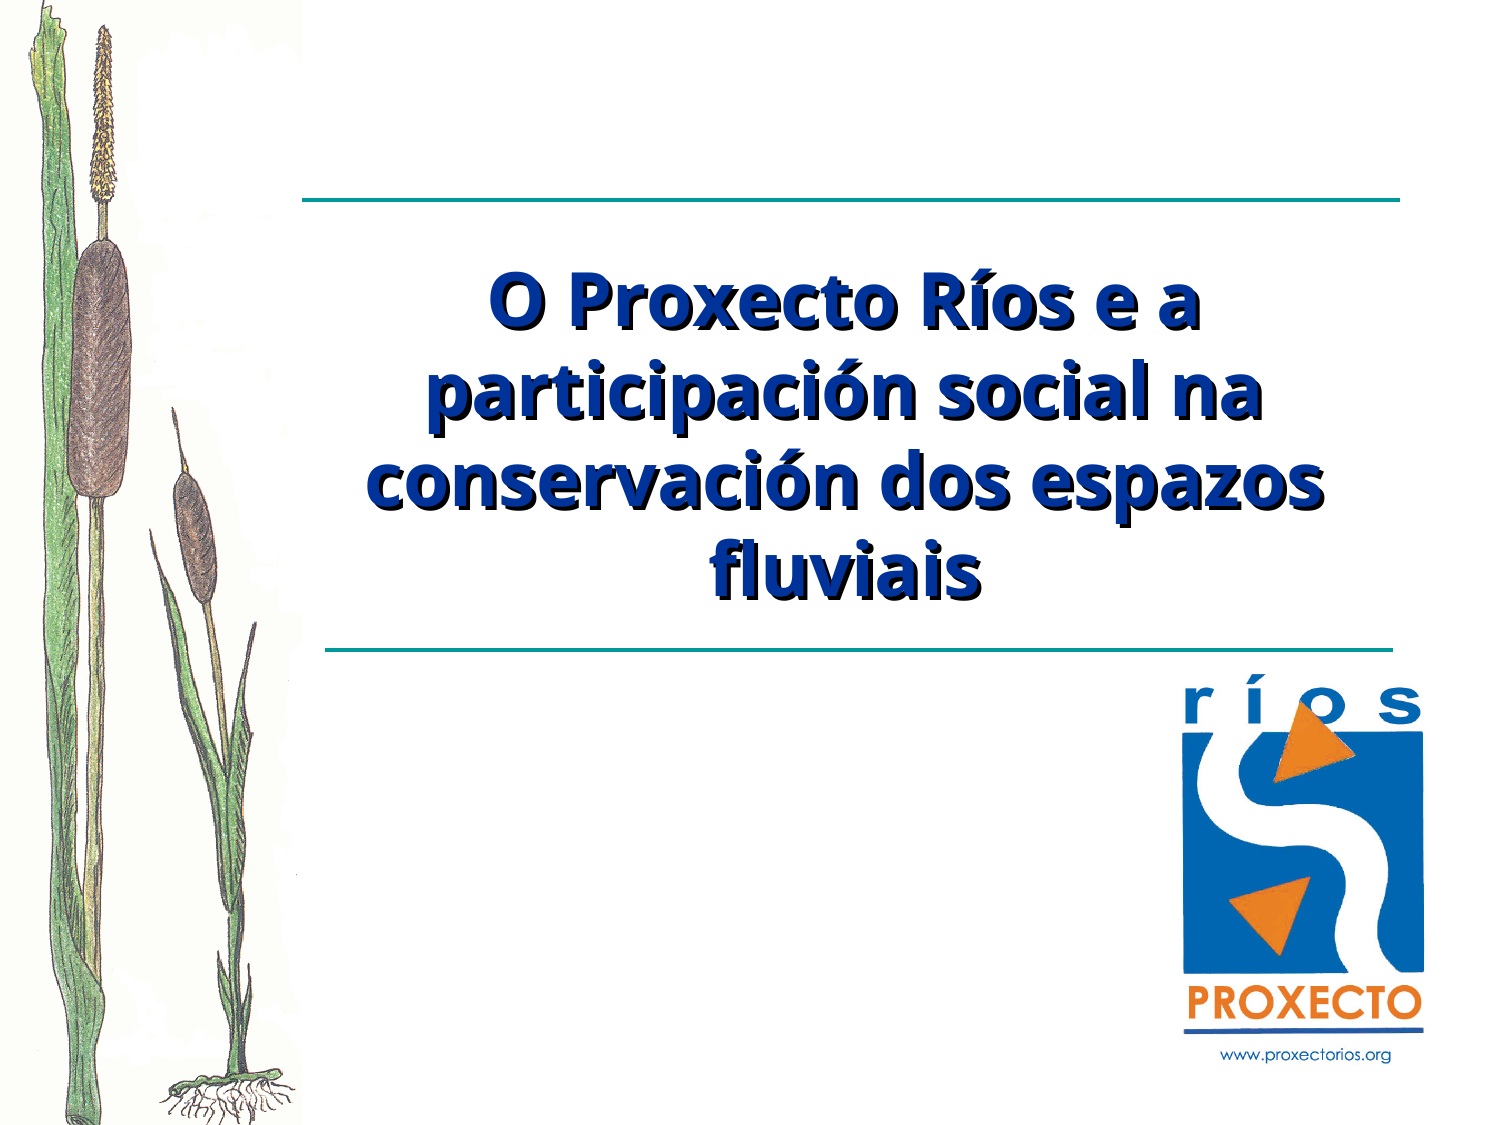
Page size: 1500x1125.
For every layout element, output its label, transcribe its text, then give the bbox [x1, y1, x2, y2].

picture [0, 0, 302, 1125]
picture [1175, 668, 1429, 1078]
text_box O Proxecto Ríos e a participación social na conservación dos espazos fluviais [302, 243, 1459, 619]
